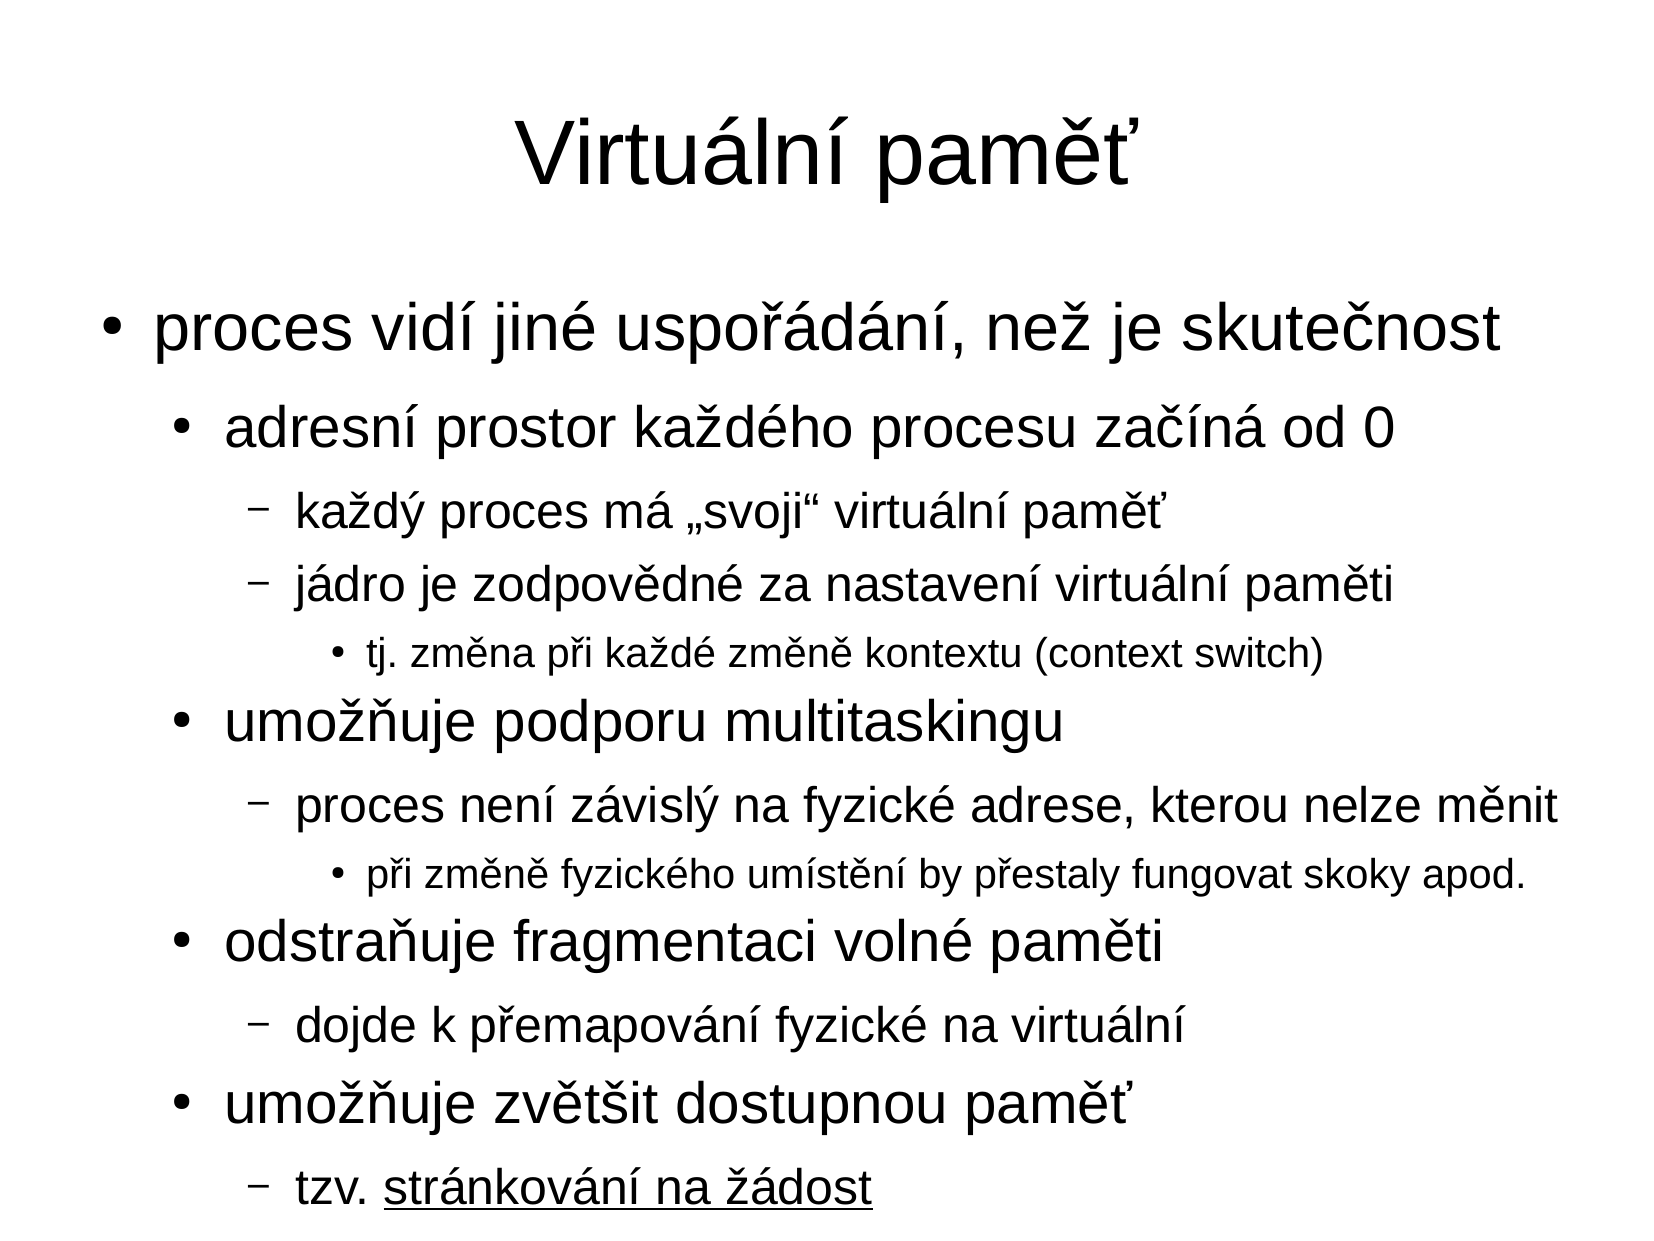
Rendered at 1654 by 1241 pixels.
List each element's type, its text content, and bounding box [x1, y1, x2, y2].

title Virtuální paměť [82, 49, 1571, 257]
list proces vidí jiné uspořádání, než je skutečnost adresní prostor každého procesu začíná od 0 každý proces má „svoji“ virtuální paměť jádro je zodpovědné za nastavení virtuální paměti tj. změna při každé změně kontextu (context switch) umožňuje podporu multitaskingu proces není závislý na fyzické adrese, kterou nelze měnit při změně fyzického umístění by přestaly fungovat skoky apod. odstraňuje fragmentaci volné paměti dojde k přemapování fyzické na virtuální umožňuje zvětšit dostupnou paměť tzv. stránkování na žádost [82, 290, 1571, 1216]
